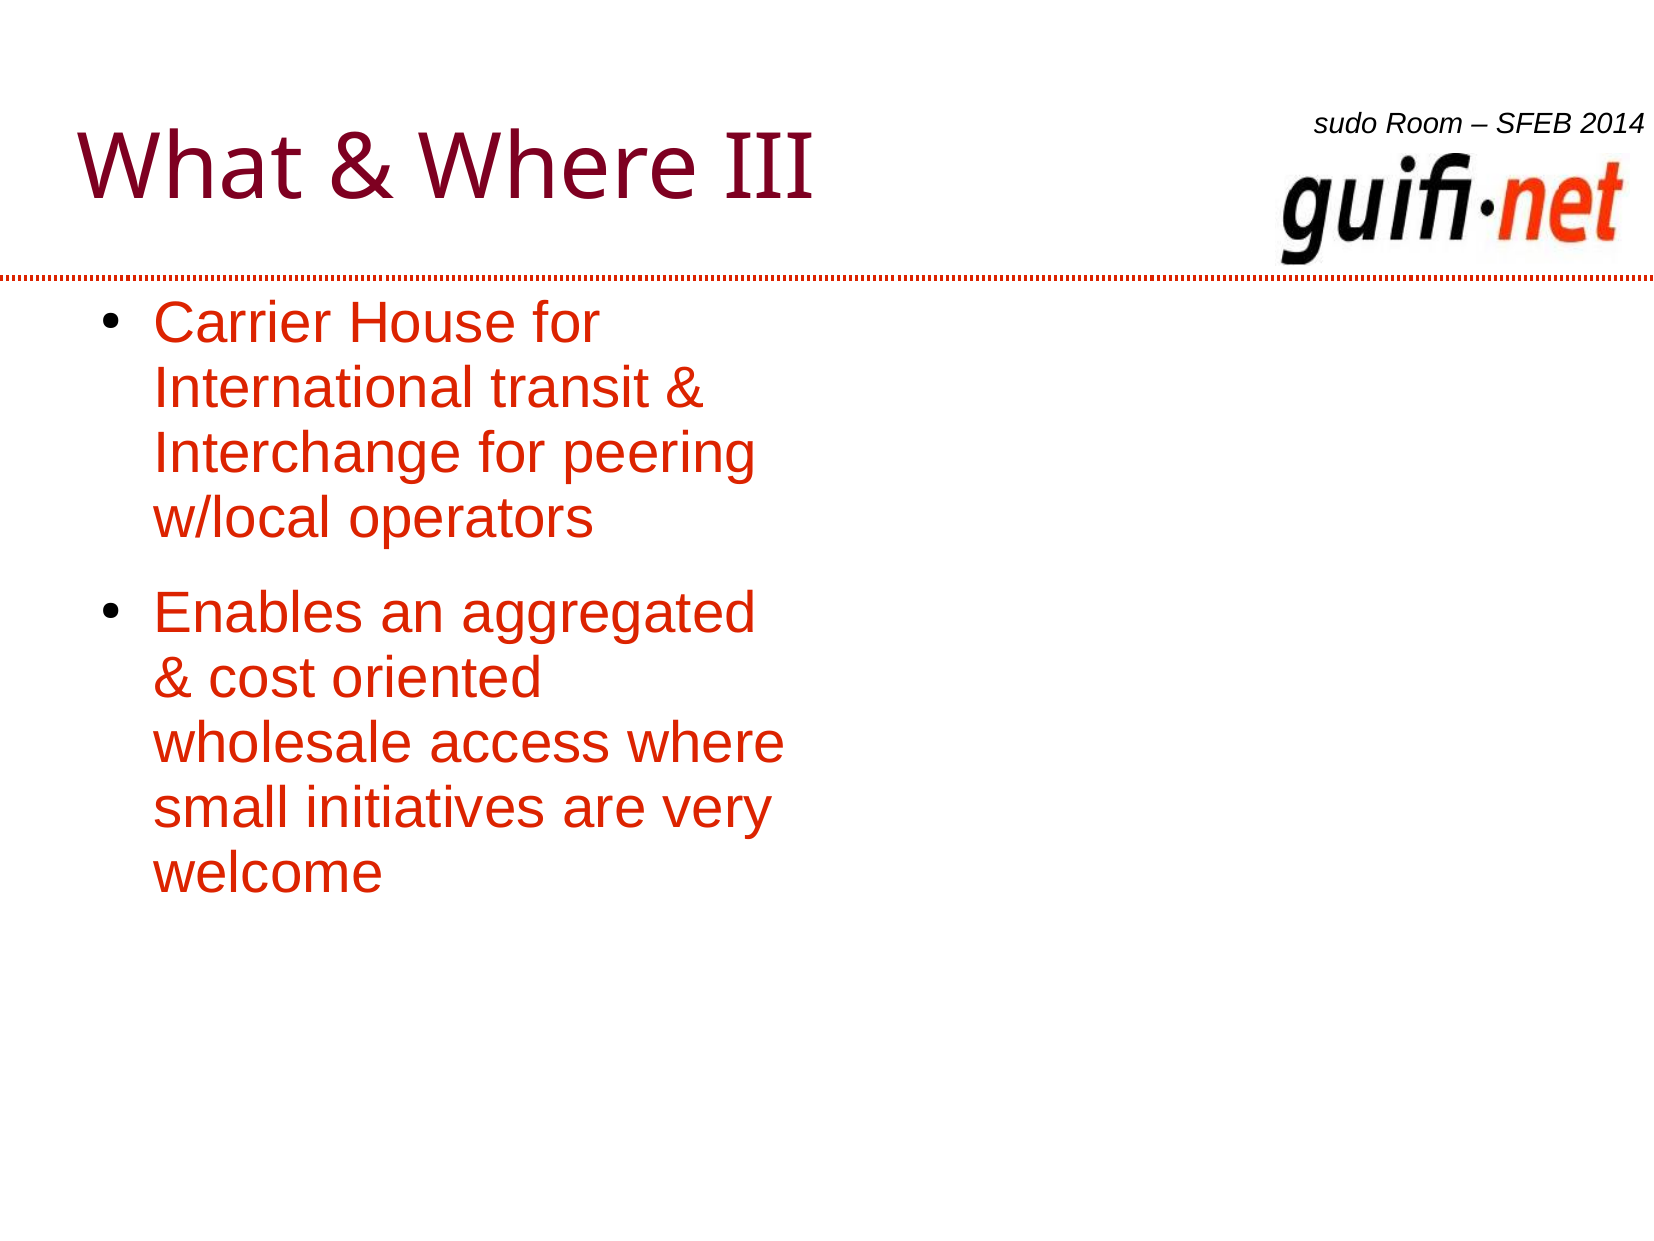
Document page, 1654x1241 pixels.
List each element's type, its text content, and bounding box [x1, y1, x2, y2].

text_box sudo Room – SFEB 2014 [1299, 100, 1654, 148]
title What & Where III [76, 66, 1093, 259]
list Carrier House for International transit & Interchange for peering w/local operators Enables an aggregated & cost oriented wholesale access where small initiatives are very welcome [82, 290, 809, 1094]
picture [1275, 153, 1630, 266]
